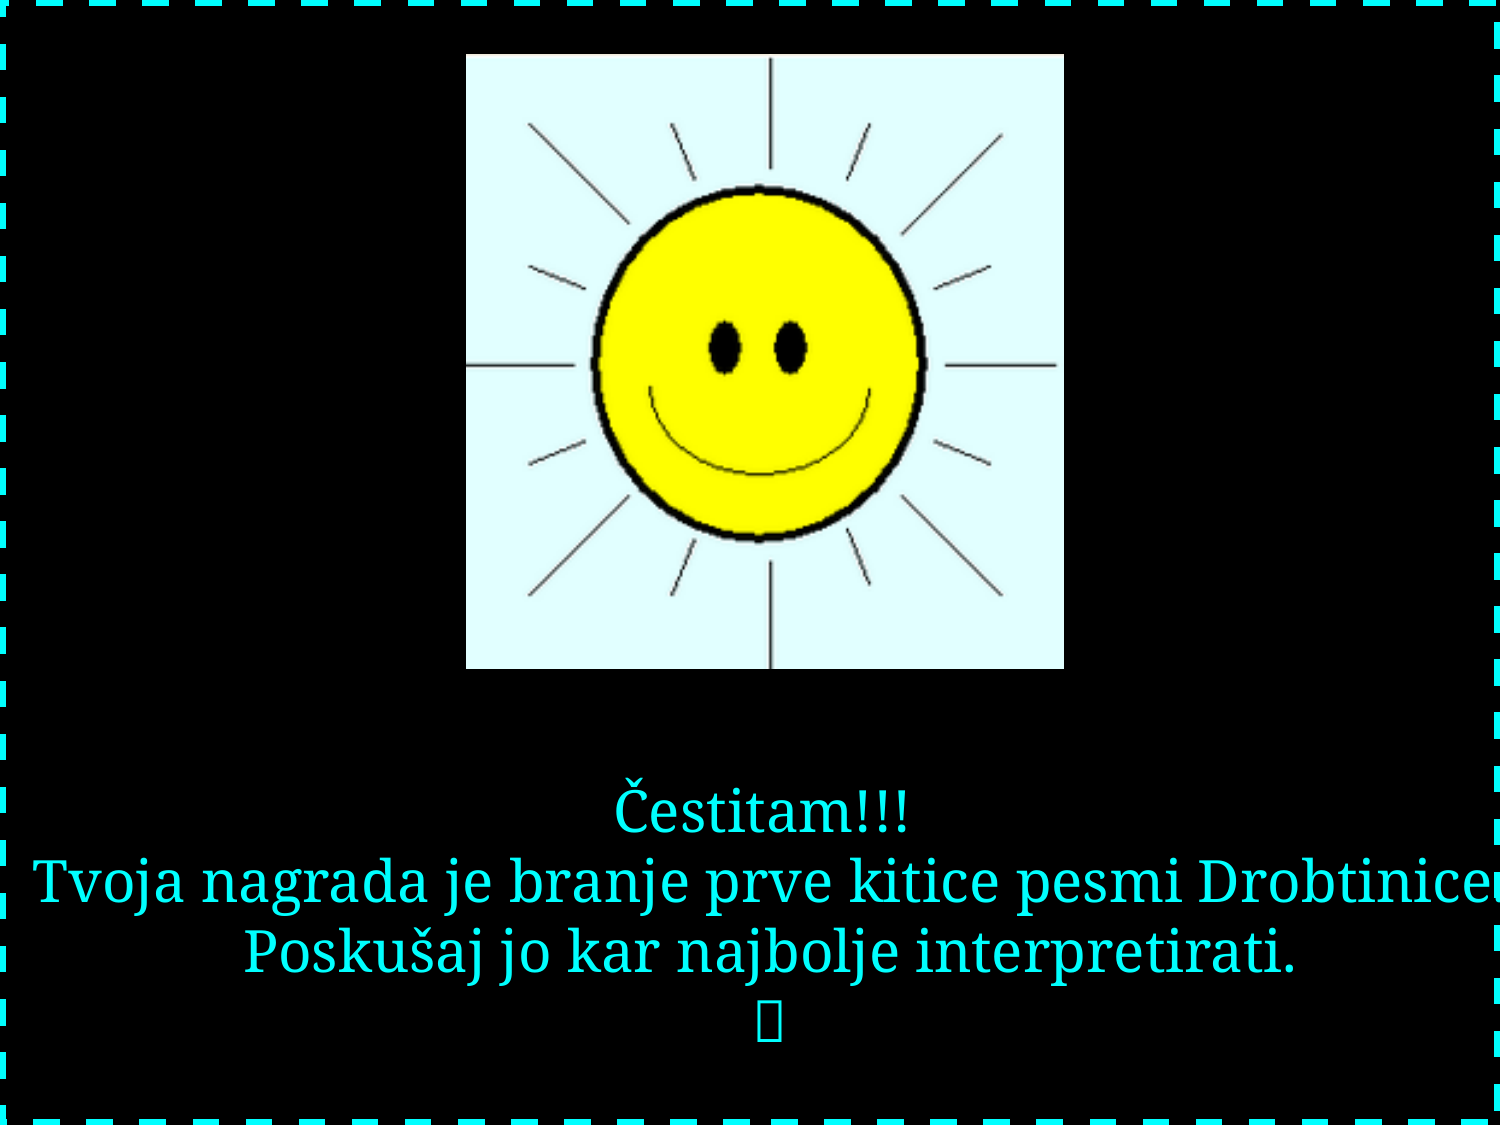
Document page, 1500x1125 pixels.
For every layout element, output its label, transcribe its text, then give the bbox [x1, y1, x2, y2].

picture [466, 54, 1064, 669]
text_box Čestitam!!! Tvoja nagrada je branje prve kitice pesmi Drobtinice. Poskušaj jo kar najbolje interpretirati.  [17, 766, 1500, 1062]
